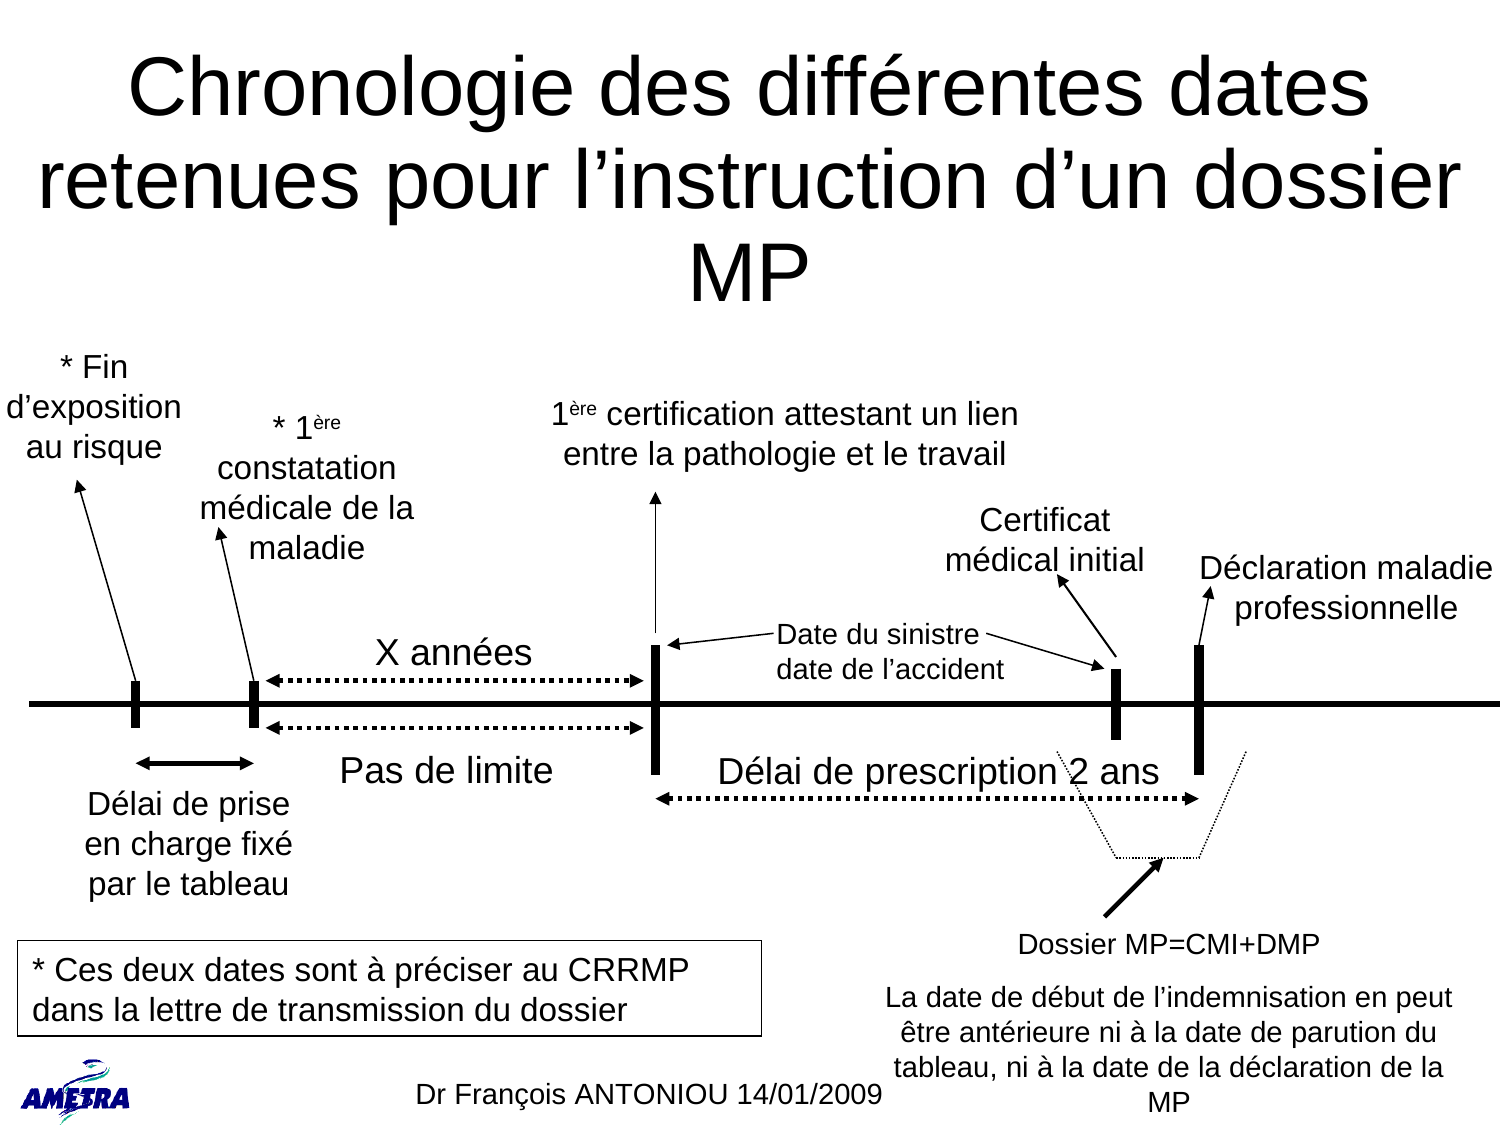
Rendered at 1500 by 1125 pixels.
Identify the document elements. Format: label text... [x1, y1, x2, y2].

text_box Déclaration maladie professionnelle [1151, 538, 1500, 635]
text_box Dossier MP=CMI+DMP La date de début de l’indemnisation en peut être antérieure ni à la date de parution du tableau, ni à la date de la déclaration de la MP [856, 917, 1483, 1125]
text_box * 1ère constatation médicale de la maladie [183, 398, 432, 574]
picture [0, 1035, 154, 1125]
text_box * Fin d’exposition au risque [0, 337, 219, 474]
text_box Certificat médical initial [927, 490, 1164, 587]
text_box * Ces deux dates sont à préciser au CRRMP dans la lettre de transmission du dossier [17, 940, 762, 1036]
text_box Date du sinistre date de l’accident [761, 607, 1058, 693]
text_box Délai de prescription 2 ans [702, 739, 1211, 801]
text_box Délai de prise en charge fixé par le tableau [53, 774, 325, 911]
text_box Pas de limite [324, 738, 585, 799]
text_box X années [360, 620, 585, 681]
text_box 1ère certification attestant un lien entre la pathologie et le travail [513, 384, 1058, 480]
title Chronologie des différentes dates retenues pour l’instruction d’un dossier MP [0, 22, 1500, 338]
